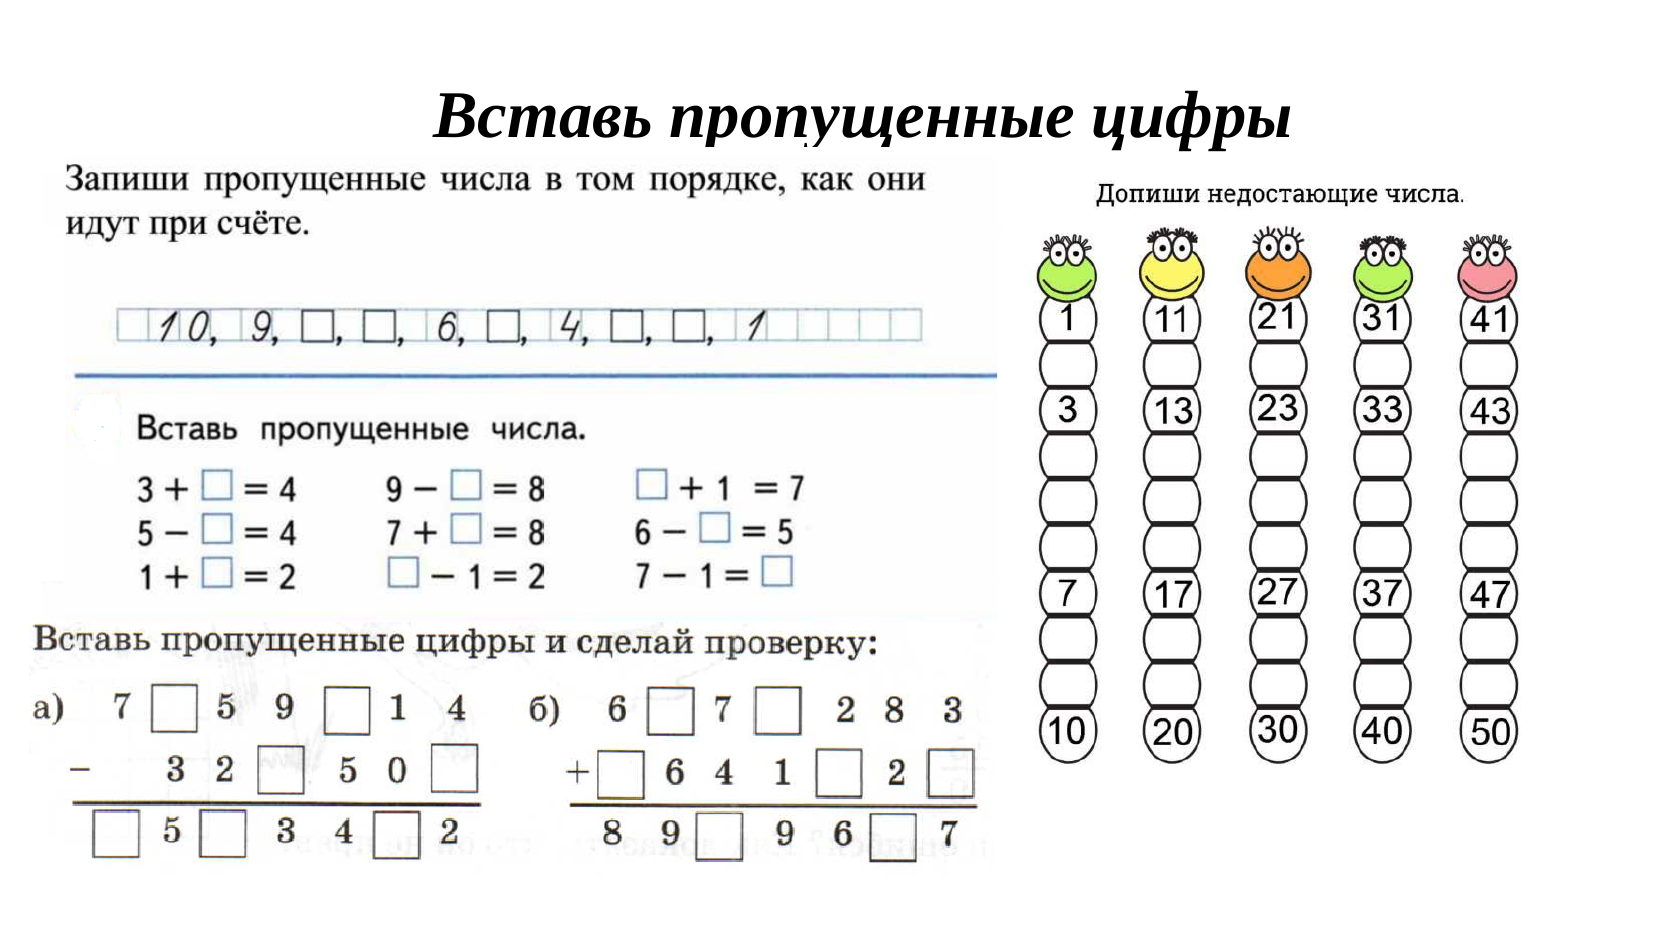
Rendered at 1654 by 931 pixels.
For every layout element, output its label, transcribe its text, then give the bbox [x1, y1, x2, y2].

title Вставь пропущенные цифры [82, 37, 1571, 193]
picture [29, 147, 1565, 877]
